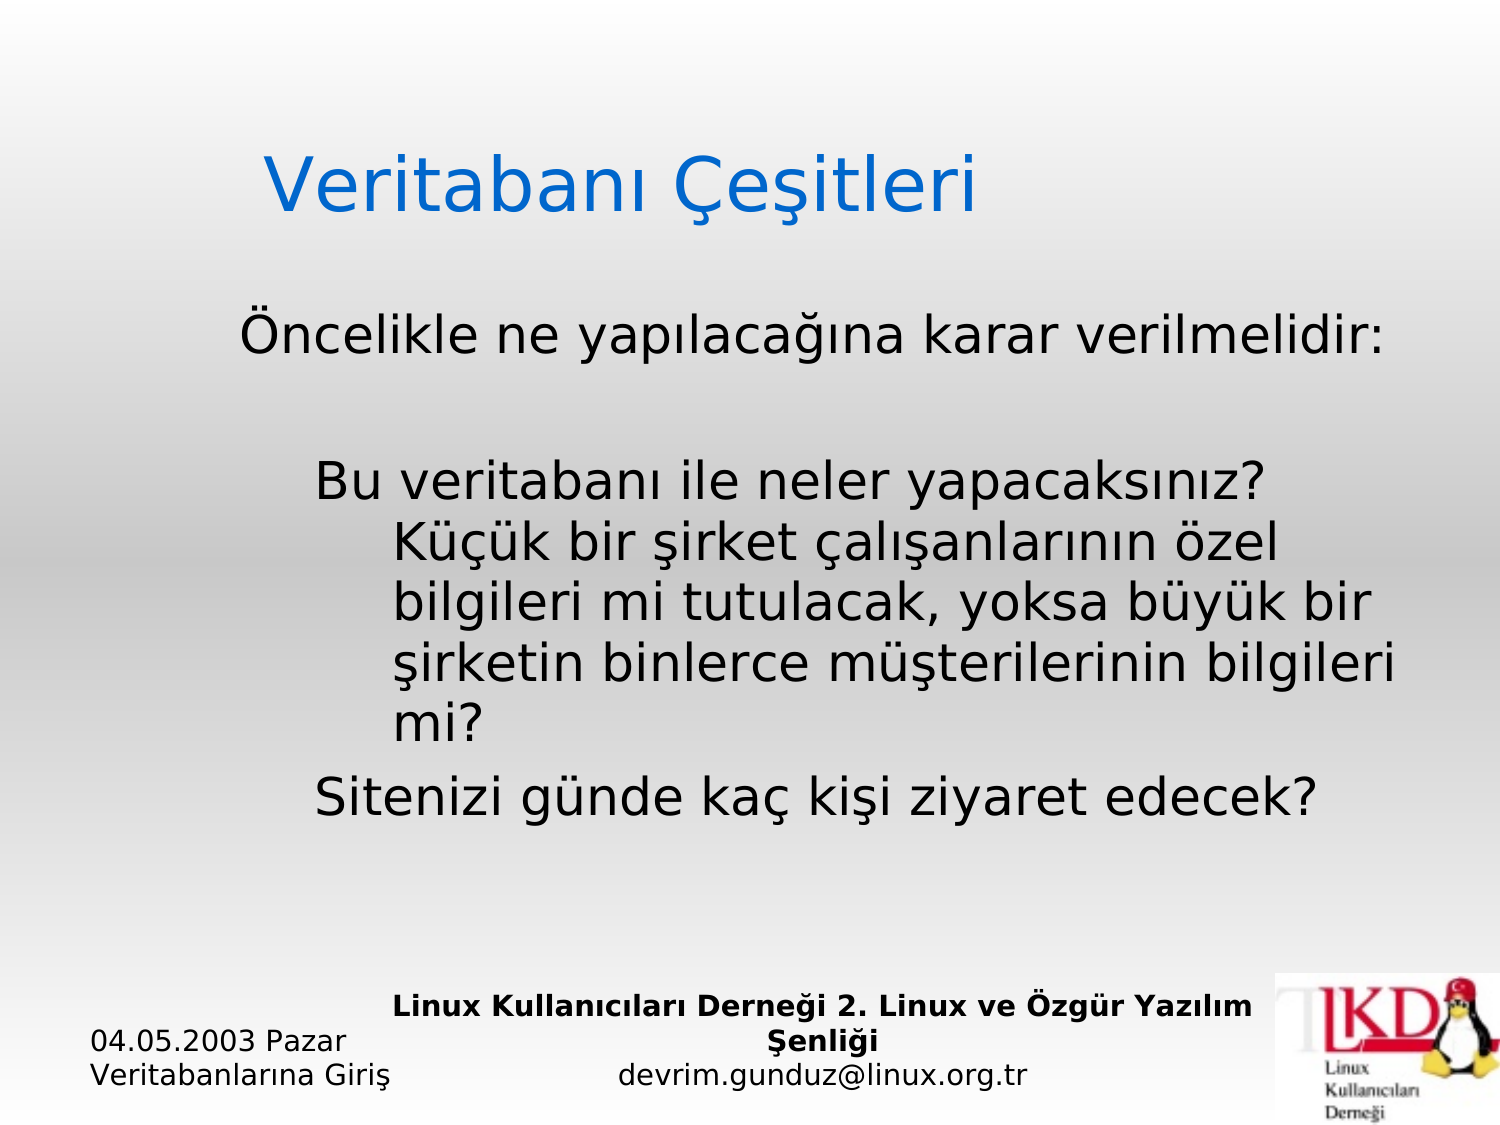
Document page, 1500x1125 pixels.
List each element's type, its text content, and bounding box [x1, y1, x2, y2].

list Öncelikle ne yapılacağına karar verilmelidir: Bu veritabanı ile neler yapacaksınız? Küçük bir şirket çalışanlarının özel bilgileri mi tutulacak, yoksa büyük bir şirketin binlerce müşterilerinin bilgileri mi? Sitenizi günde kaç kişi ziyaret edecek? [224, 299, 1425, 981]
title Veritabanı Çeşitleri [224, 49, 1425, 237]
picture [1275, 973, 1500, 1125]
